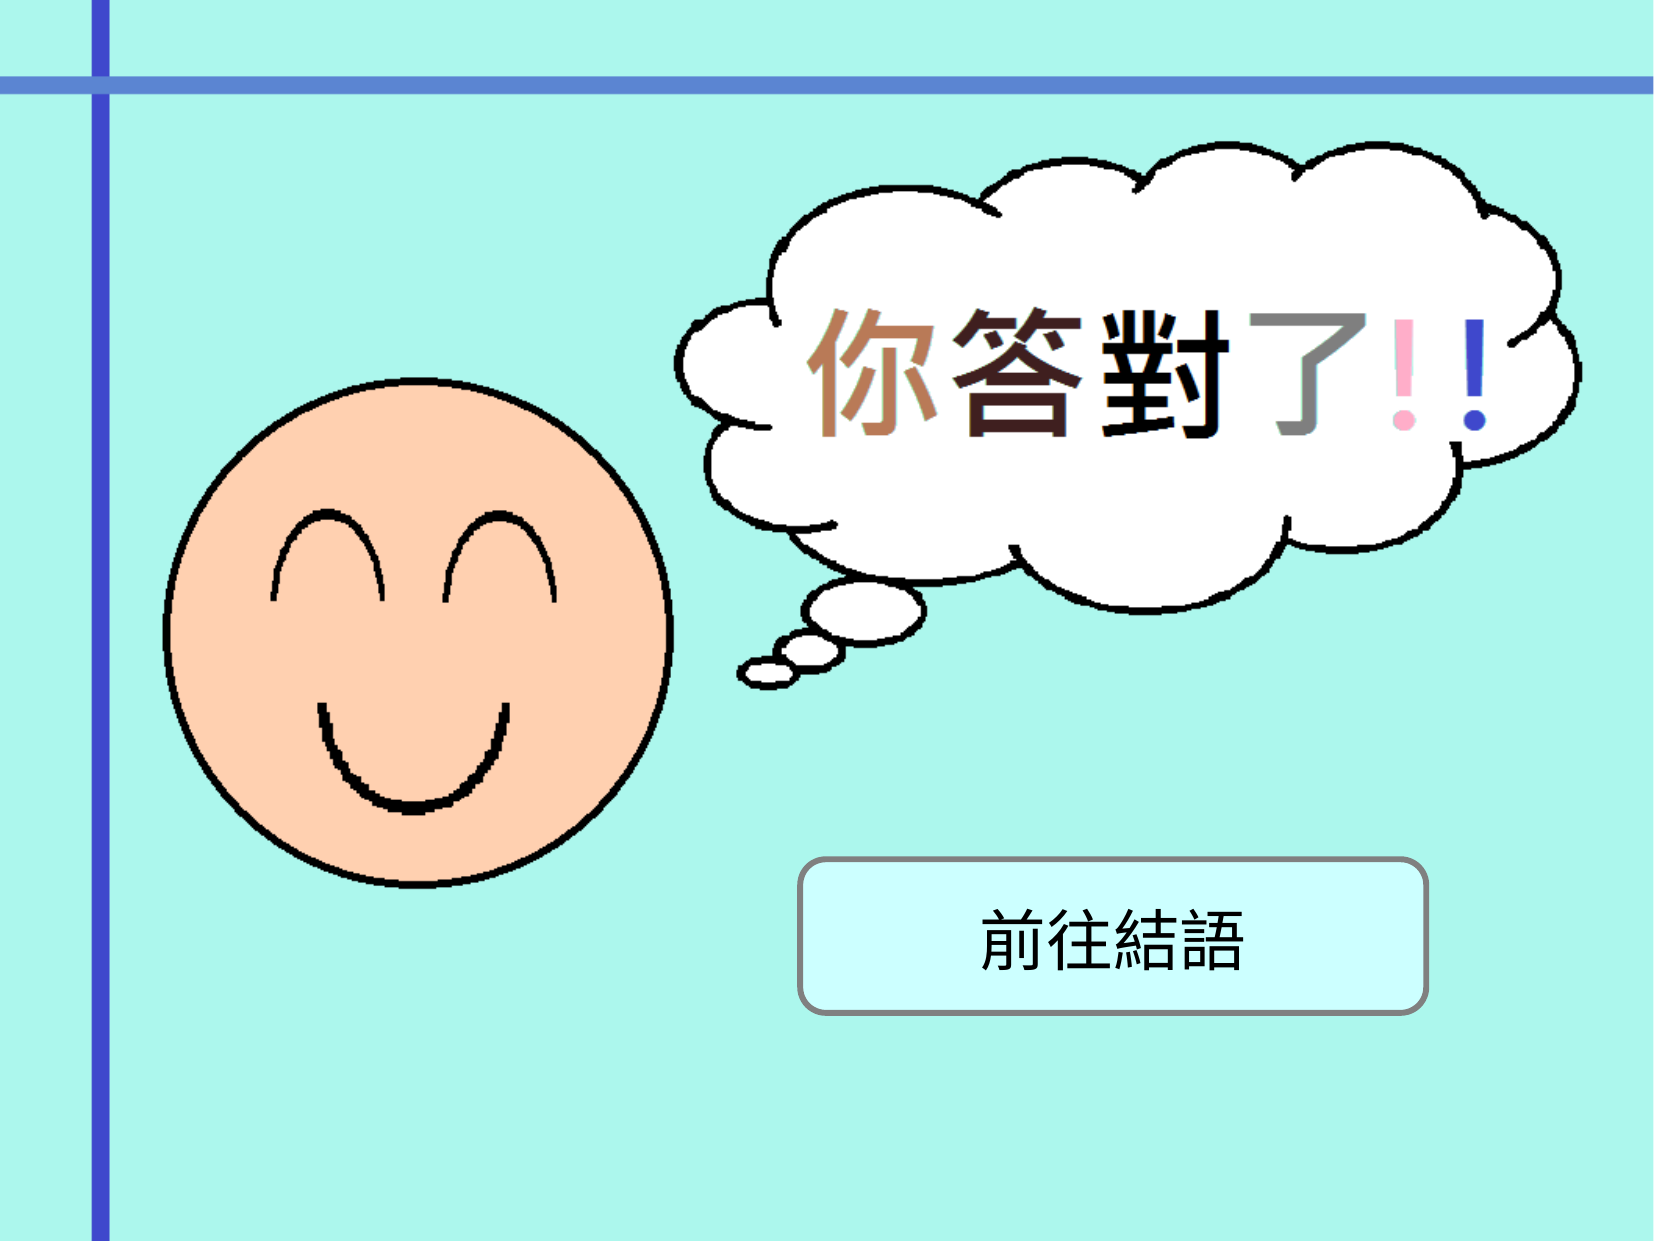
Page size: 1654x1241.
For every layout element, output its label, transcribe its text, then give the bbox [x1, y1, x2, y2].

picture [0, 0, 1654, 1241]
text_box 前往結語 [800, 859, 1427, 1013]
